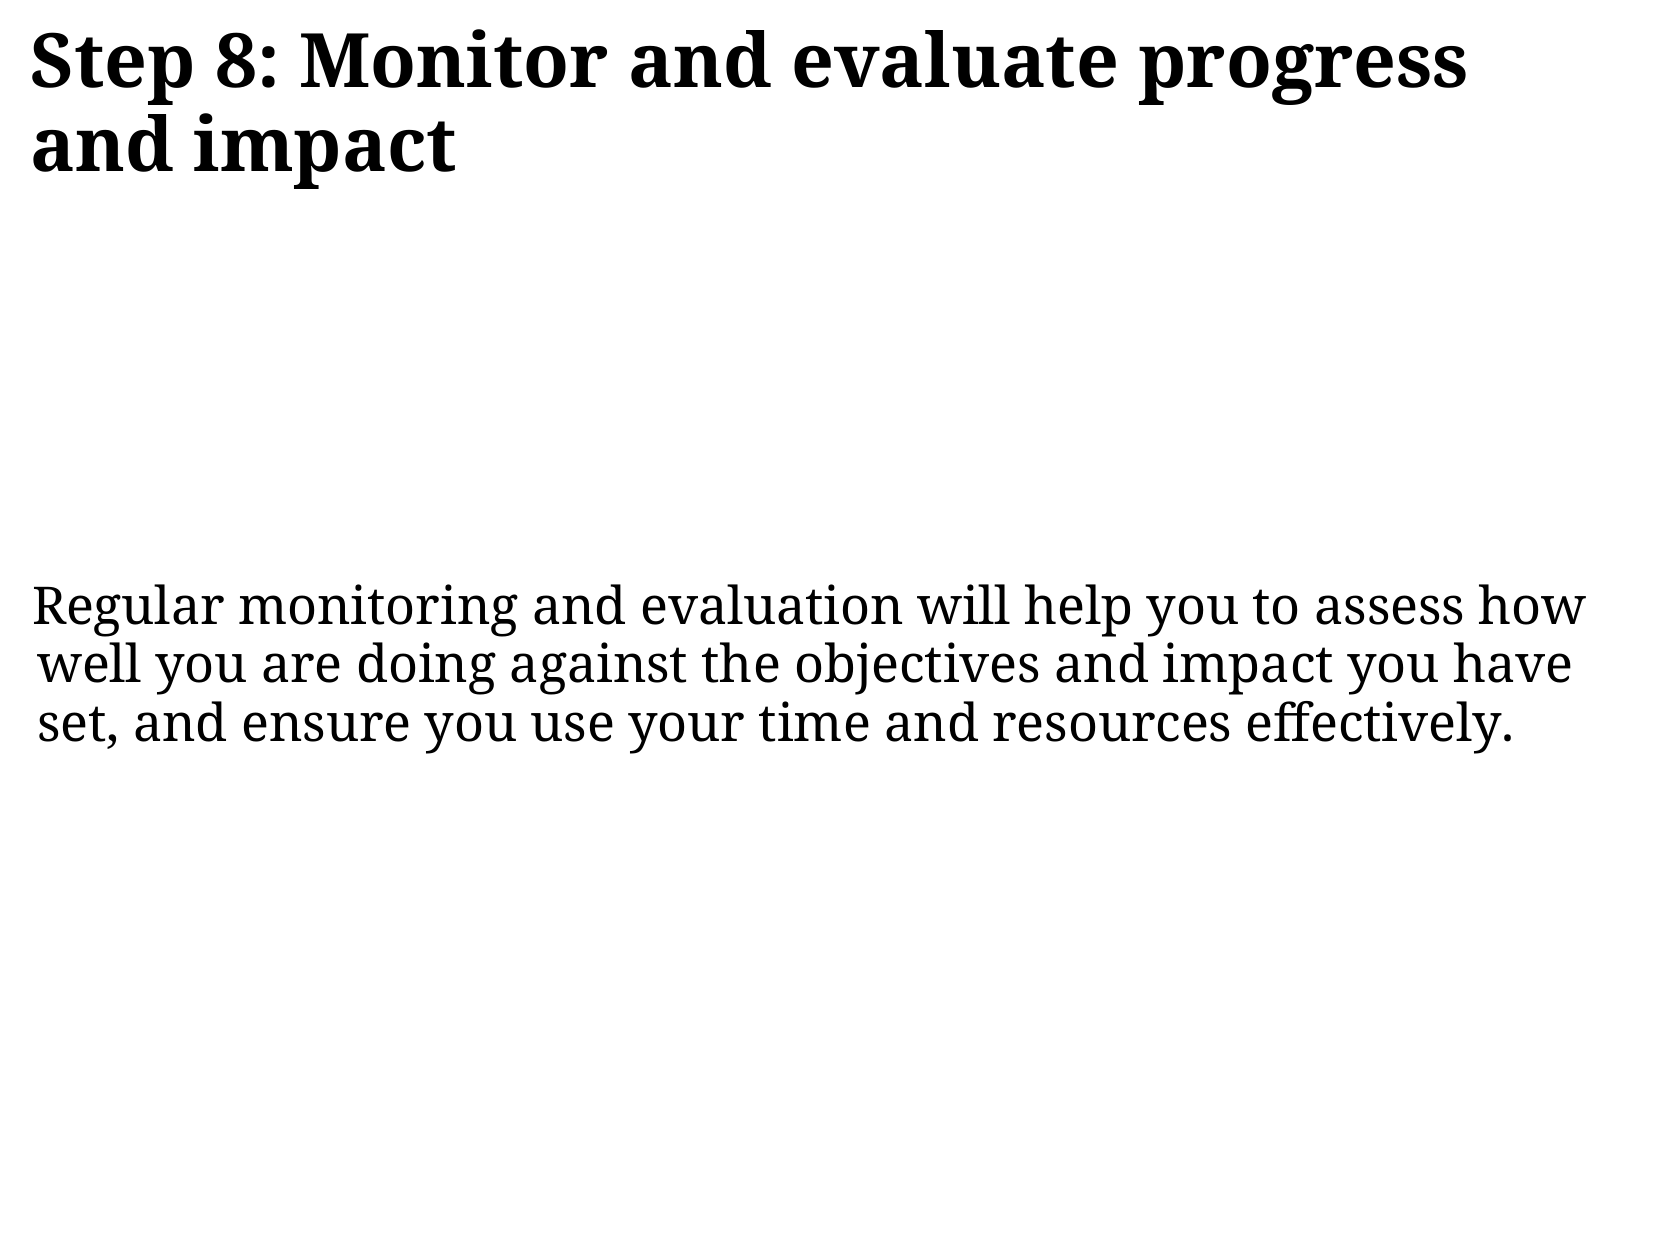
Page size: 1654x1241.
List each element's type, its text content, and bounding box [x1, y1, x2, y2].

text_box Regular monitoring and evaluation will help you to assess how well you are doing against the objectives and impact you have set, and ensure you use your time and resources effectively. [30, 367, 1625, 964]
title Step 8: Monitor and evaluate progress and impact [30, 0, 1519, 208]
